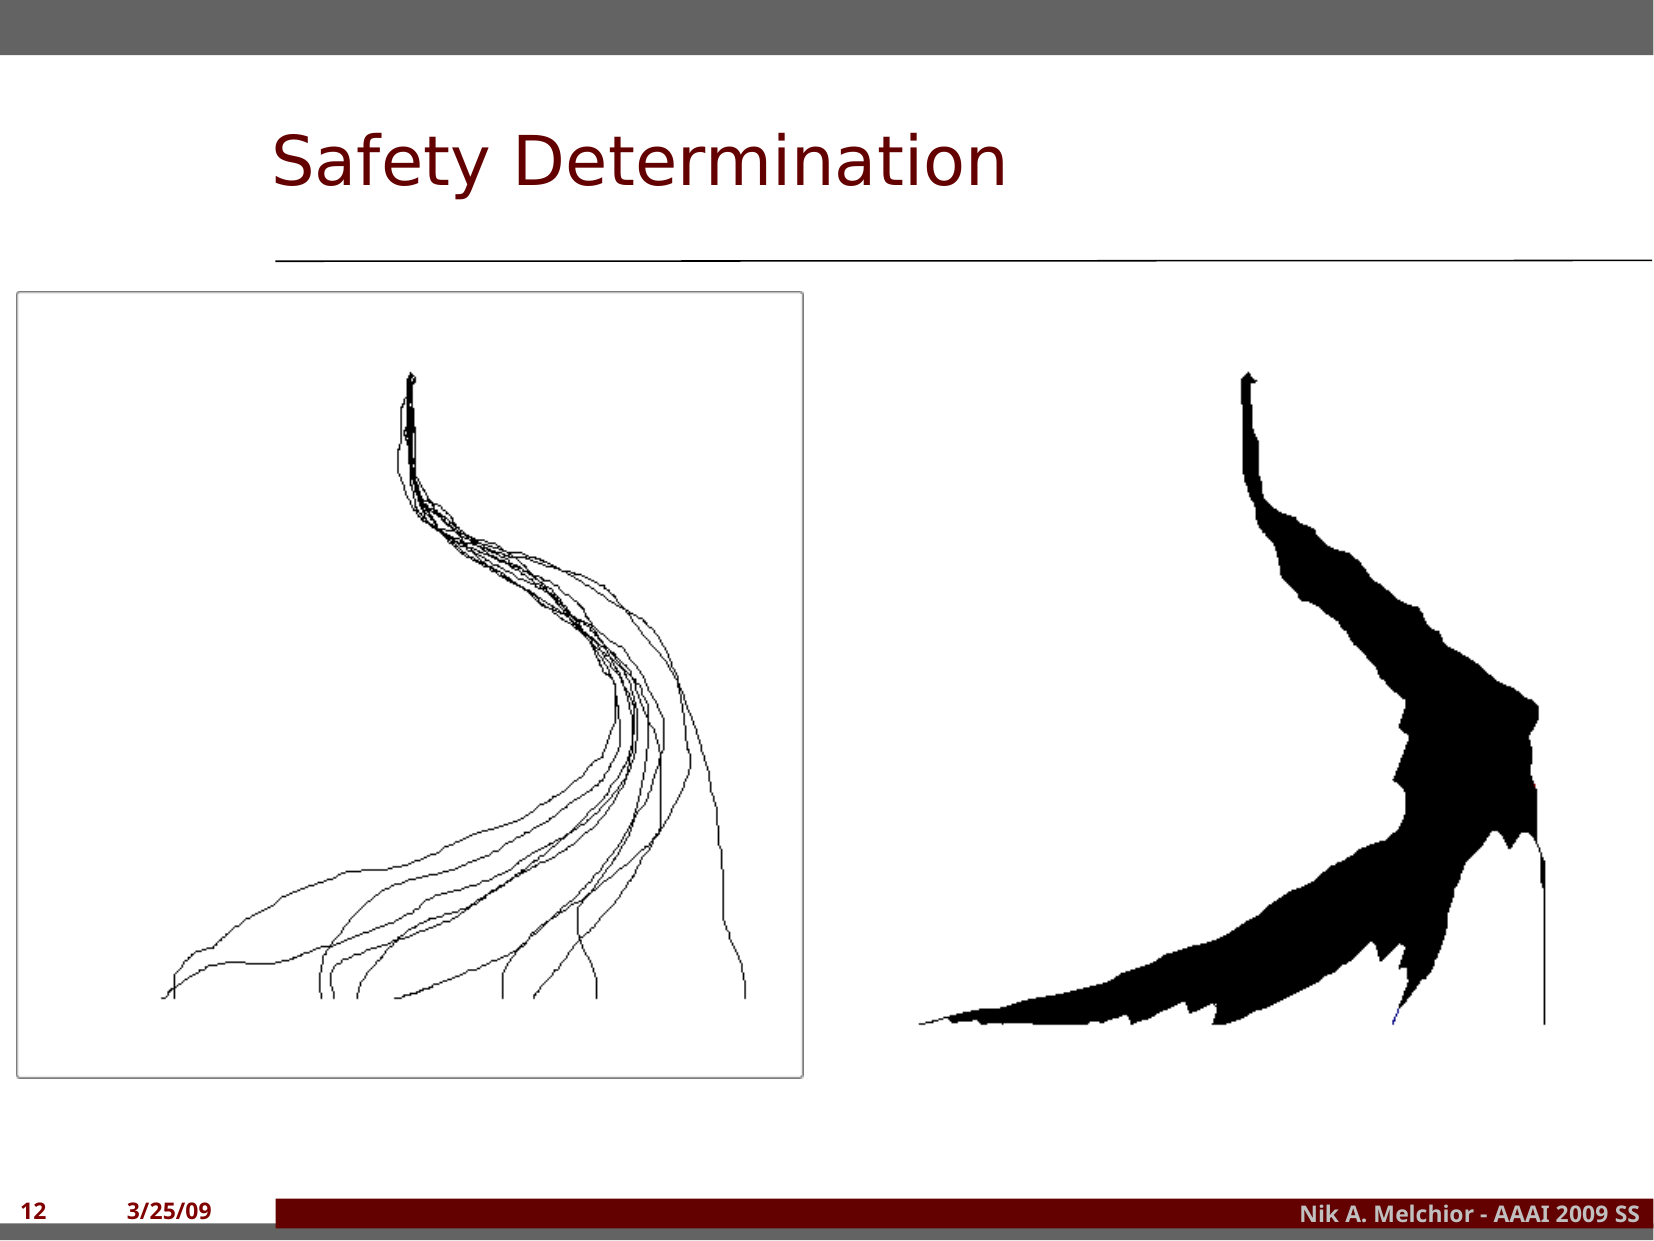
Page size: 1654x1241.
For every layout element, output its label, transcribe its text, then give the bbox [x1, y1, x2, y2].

title Safety Determination [271, 75, 1553, 255]
picture [898, 294, 1583, 1074]
picture [16, 291, 804, 1079]
